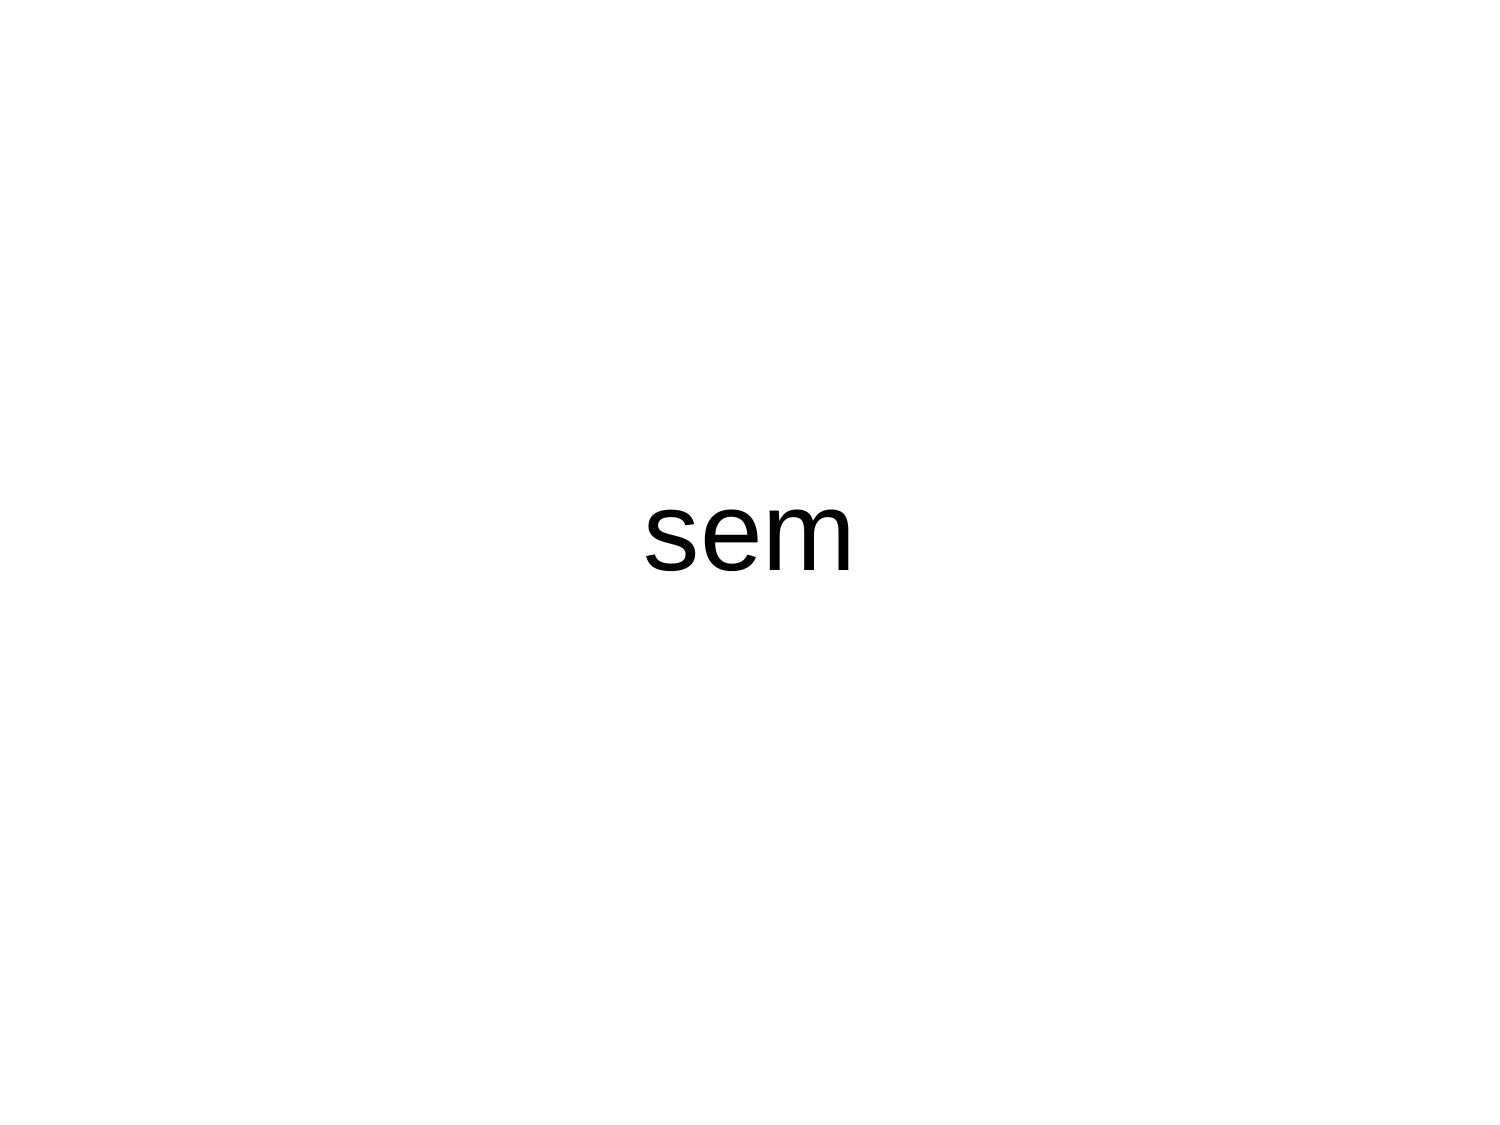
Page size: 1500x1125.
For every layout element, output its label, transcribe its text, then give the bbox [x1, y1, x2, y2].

title sem [112, 437, 1388, 625]
